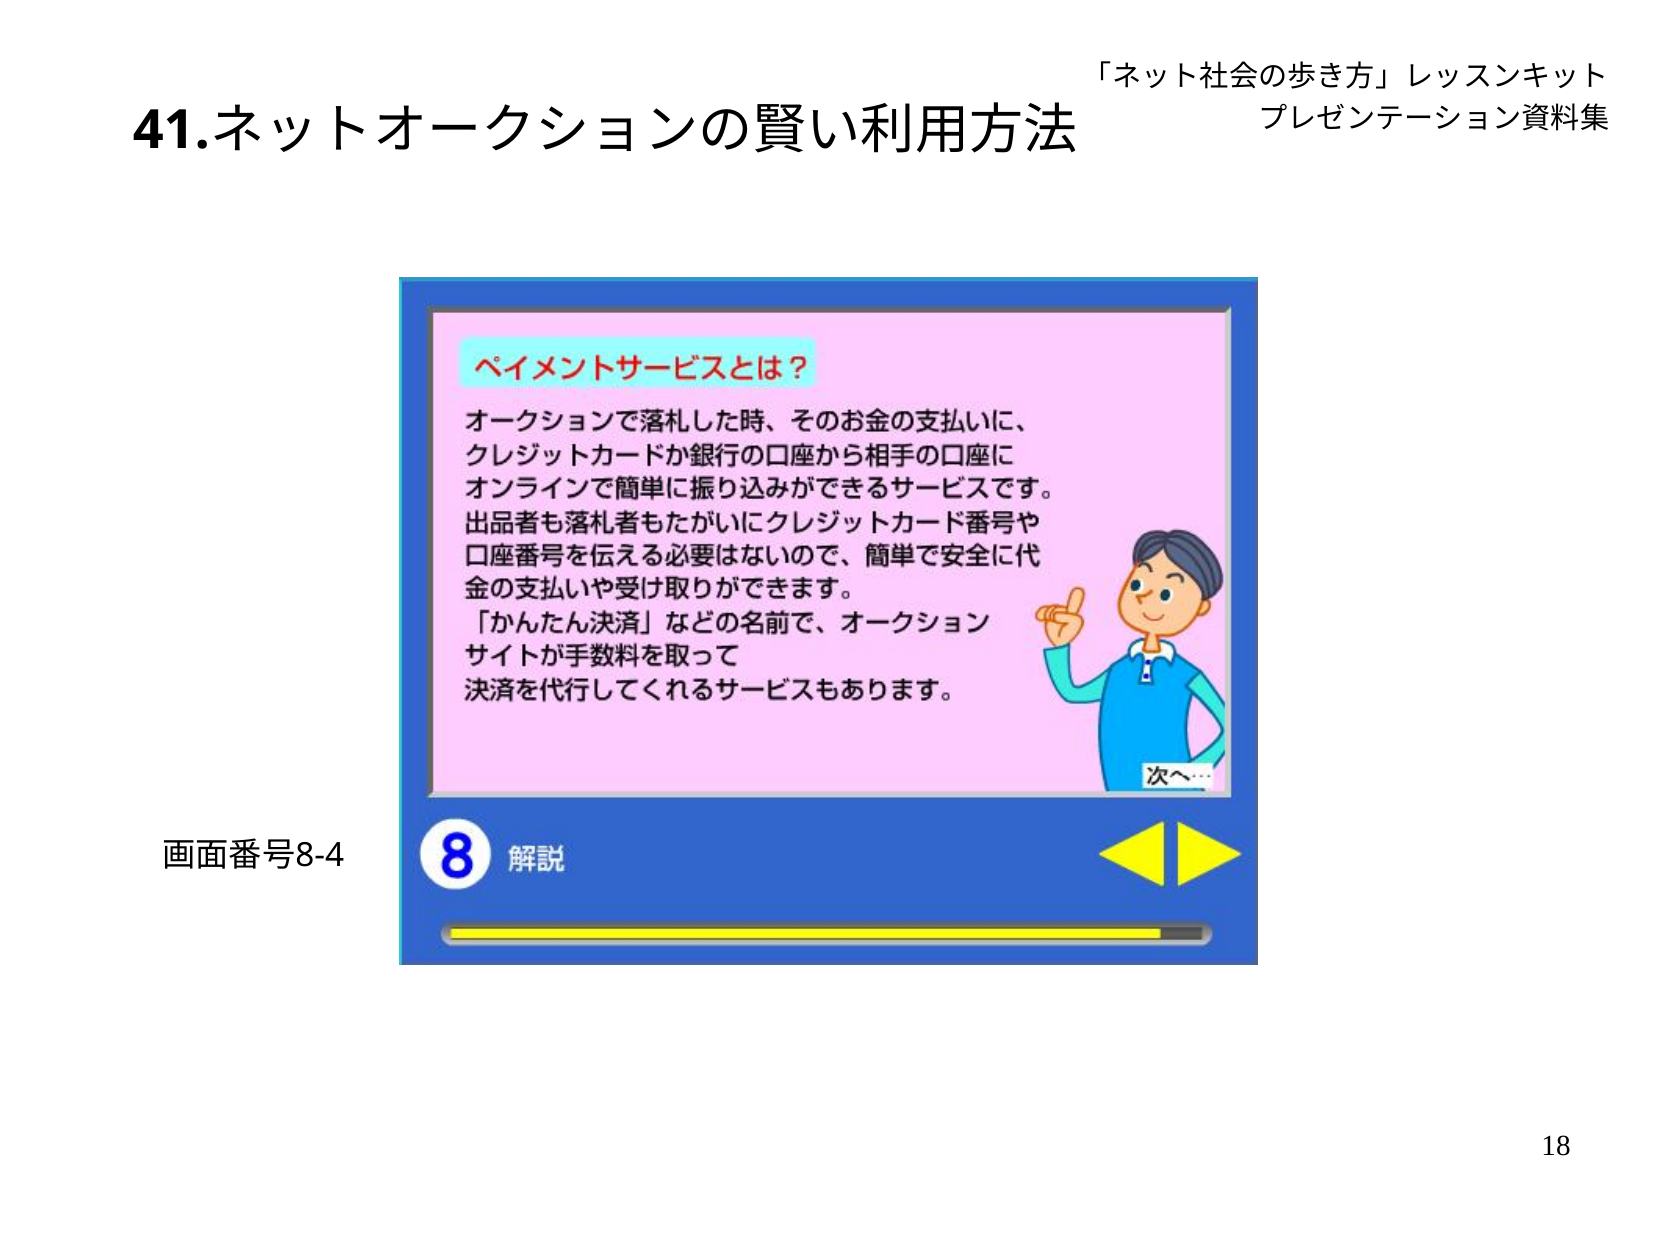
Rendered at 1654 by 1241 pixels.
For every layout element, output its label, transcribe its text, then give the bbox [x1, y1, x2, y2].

text_box 画面番号8-4 [147, 826, 384, 882]
text_box 「ネット社会の歩き方」レッスンキット プレゼンテーション資料集 [1062, 44, 1625, 145]
picture [399, 277, 1258, 965]
text_box 41.ネットオークションの賢い利用方法 [118, 88, 1241, 169]
